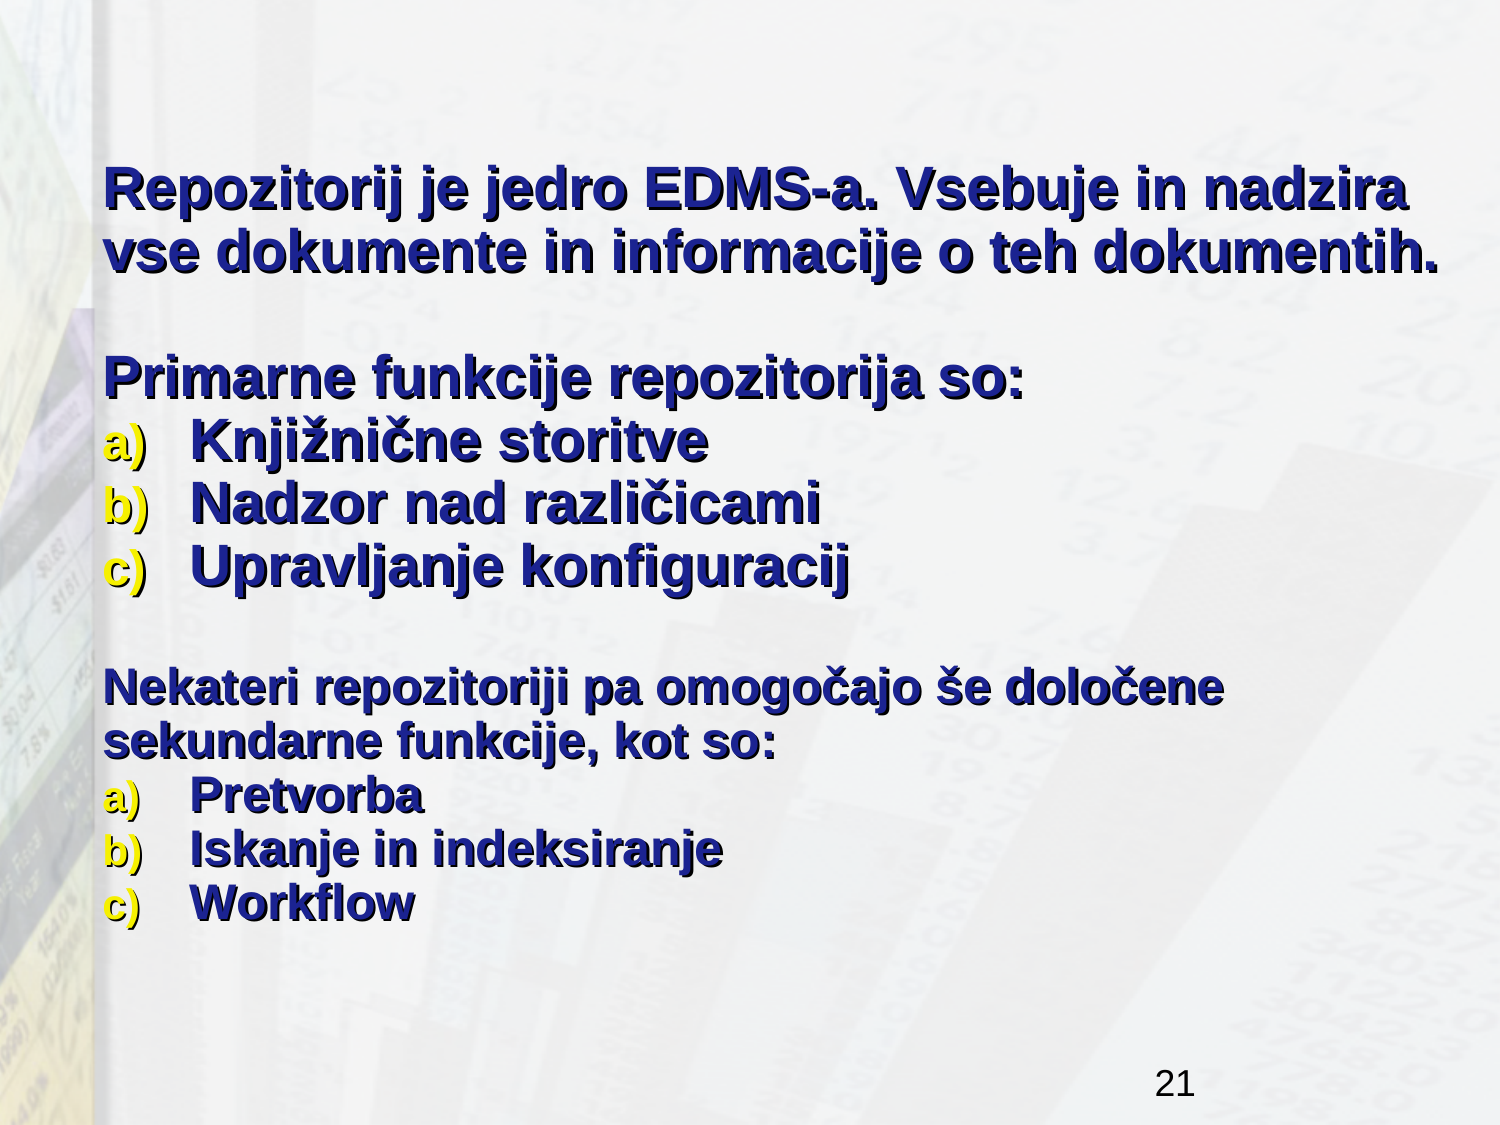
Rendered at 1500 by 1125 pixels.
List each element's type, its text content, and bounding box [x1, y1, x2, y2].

list Repozitorij je jedro EDMS-a. Vsebuje in nadzira vse dokumente in informacije o teh dokumentih. Primarne funkcije repozitorija so: Knjižnične storitve Nadzor nad različicami Upravljanje konfiguracij Nekateri repozitoriji pa omogočajo še določene sekundarne funkcije, kot so: Pretvorba Iskanje in indeksiranje Workflow [87, 149, 1475, 940]
picture [0, 0, 1500, 1125]
